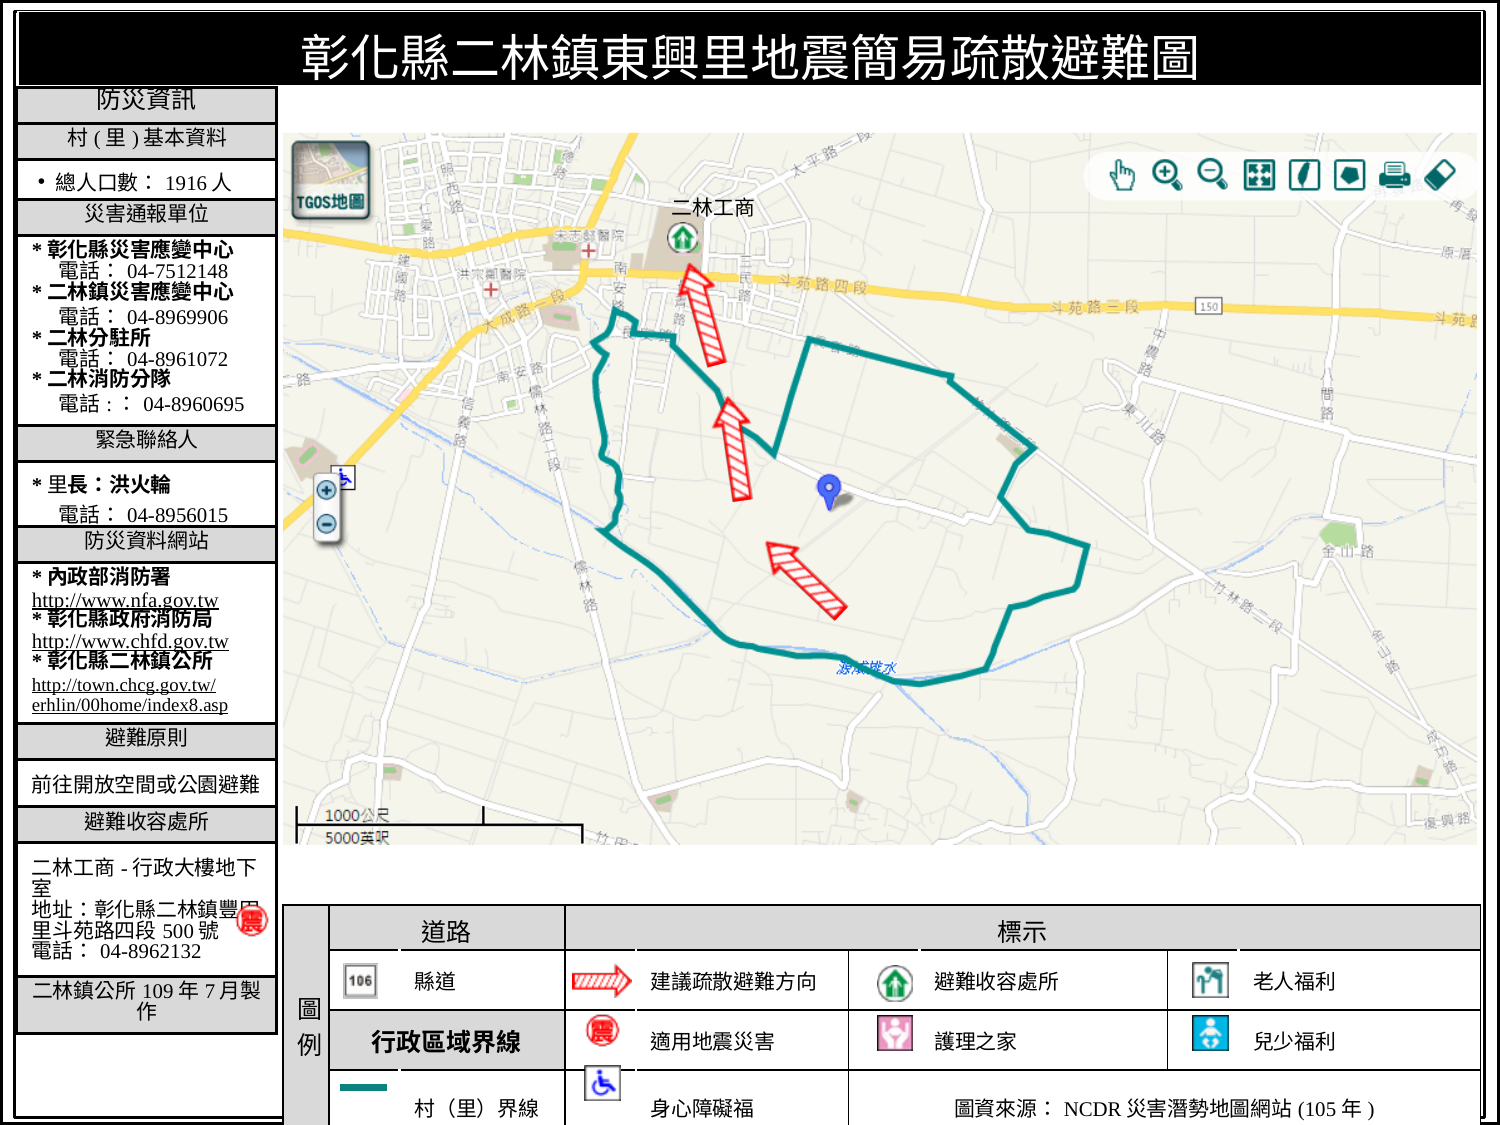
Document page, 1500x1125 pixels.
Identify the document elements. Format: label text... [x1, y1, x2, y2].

picture [584, 1065, 621, 1102]
table_cell 總人口數：1916人 [18, 161, 275, 198]
table_cell [566, 1011, 635, 1069]
table_cell 適用地震災害 [637, 1011, 848, 1069]
table_cell *里長：洪火輪 電話：04-8956015 [18, 463, 275, 525]
picture [584, 1012, 621, 1048]
picture [877, 965, 913, 1002]
table_cell 避難原則 [18, 725, 275, 758]
table_cell [1168, 1011, 1237, 1069]
table_cell 二林鎮公所109年7月製作 [18, 978, 275, 1032]
table_header 彰化縣二林鎮東興里地震簡易疏散避難圖 [19, 12, 1481, 85]
table_cell 村(里)基本資料 [18, 125, 275, 158]
table_cell 兒少福利 [1240, 1011, 1480, 1069]
table_cell 圖資來源：NCDR災害潛勢地圖網站(105年) [849, 1071, 1480, 1125]
table_cell [566, 951, 635, 1009]
table_cell *彰化縣災害應變中心 電話：04-7512148 *二林鎮災害應變中心 電話：04-8969906 *二林分駐所 電話：04-8961072 *二林消防分隊 電話:：04-8960695 [18, 237, 275, 424]
table_cell 建議疏散避難方向 [637, 951, 848, 1009]
table_cell 村（里）界線 [401, 1071, 564, 1125]
picture [283, 128, 1477, 845]
table_cell 避難收容處所 [921, 951, 1167, 1009]
table_cell [330, 951, 398, 1009]
table_cell [330, 1071, 398, 1125]
table_cell [1168, 951, 1237, 1009]
table_header 道路 [330, 906, 564, 949]
table_cell 緊急聯絡人 [18, 427, 275, 460]
picture [1192, 962, 1229, 998]
table_cell 二林工商-行政大樓地下室 地址：彰化縣二林鎮豐田里斗苑路四段500號 電話：04-8962132 [18, 844, 275, 975]
picture [572, 962, 632, 998]
picture [877, 1015, 913, 1052]
table_cell 行政區域界線 [330, 1011, 564, 1069]
table_cell 避難收容處所 [18, 808, 275, 841]
table_cell 災害通報單位 [18, 201, 275, 234]
table_cell 老人福利 [1240, 951, 1480, 1009]
table_cell 護理之家 [921, 1011, 1167, 1069]
table_cell 防災資料網站 [18, 528, 275, 561]
picture [1192, 1015, 1229, 1052]
picture [342, 962, 378, 999]
text_box 二林工商 [657, 187, 770, 228]
table_header 標示 [566, 906, 1480, 949]
table_header 防災資訊 [18, 89, 275, 122]
table_cell *內政部消防署 http://www.nfa.gov.tw *彰化縣政府消防局 http://www.chfd.gov.tw *彰化縣二林鎮公所 http://town.chcg.gov.tw/erhlin/00home/index8.asp [18, 564, 275, 722]
table_cell [566, 1071, 635, 1125]
table_cell [849, 1011, 918, 1069]
table_header 圖例 [284, 906, 328, 1125]
picture [234, 902, 270, 938]
table_cell 縣道 [401, 951, 564, 1009]
table_cell 身心障礙福 [637, 1071, 848, 1125]
table_cell [849, 951, 918, 1009]
table_cell 前往開放空間或公園避難 [18, 761, 275, 805]
